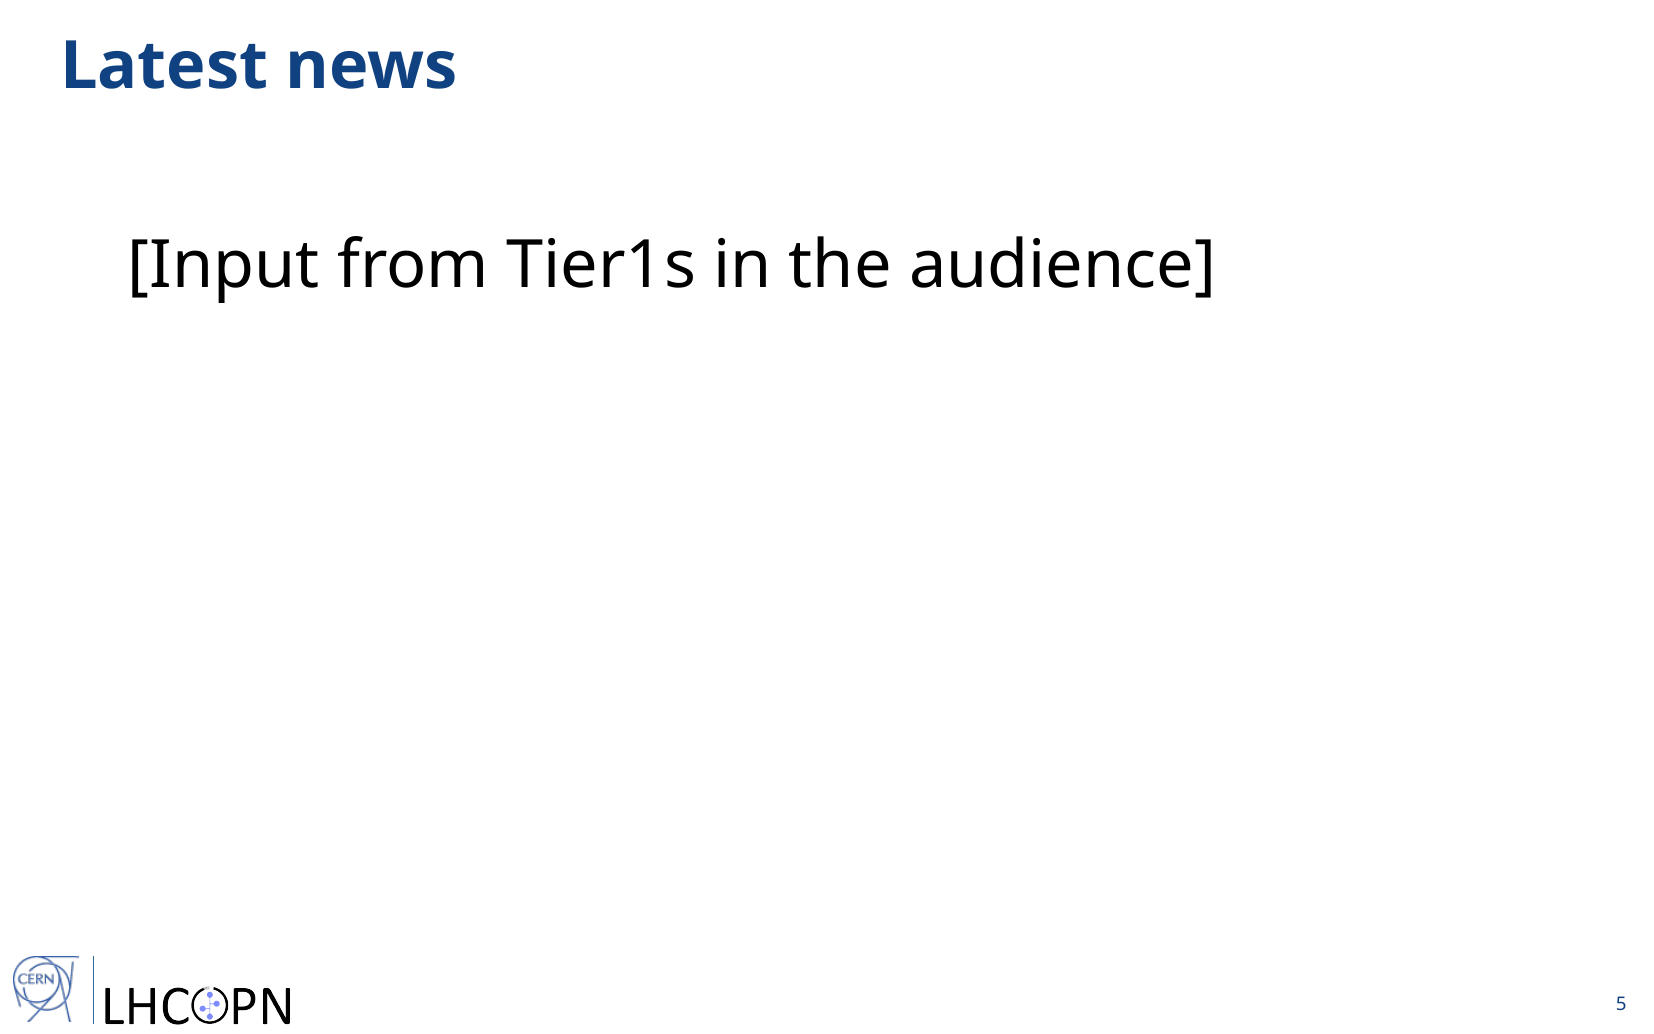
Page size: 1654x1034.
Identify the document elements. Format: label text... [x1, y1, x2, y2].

text_box [Input from Tier1s in the audience] [113, 209, 1638, 1032]
picture [103, 984, 113, 1027]
picture [13, 956, 79, 1032]
title Latest news [60, 0, 1528, 138]
